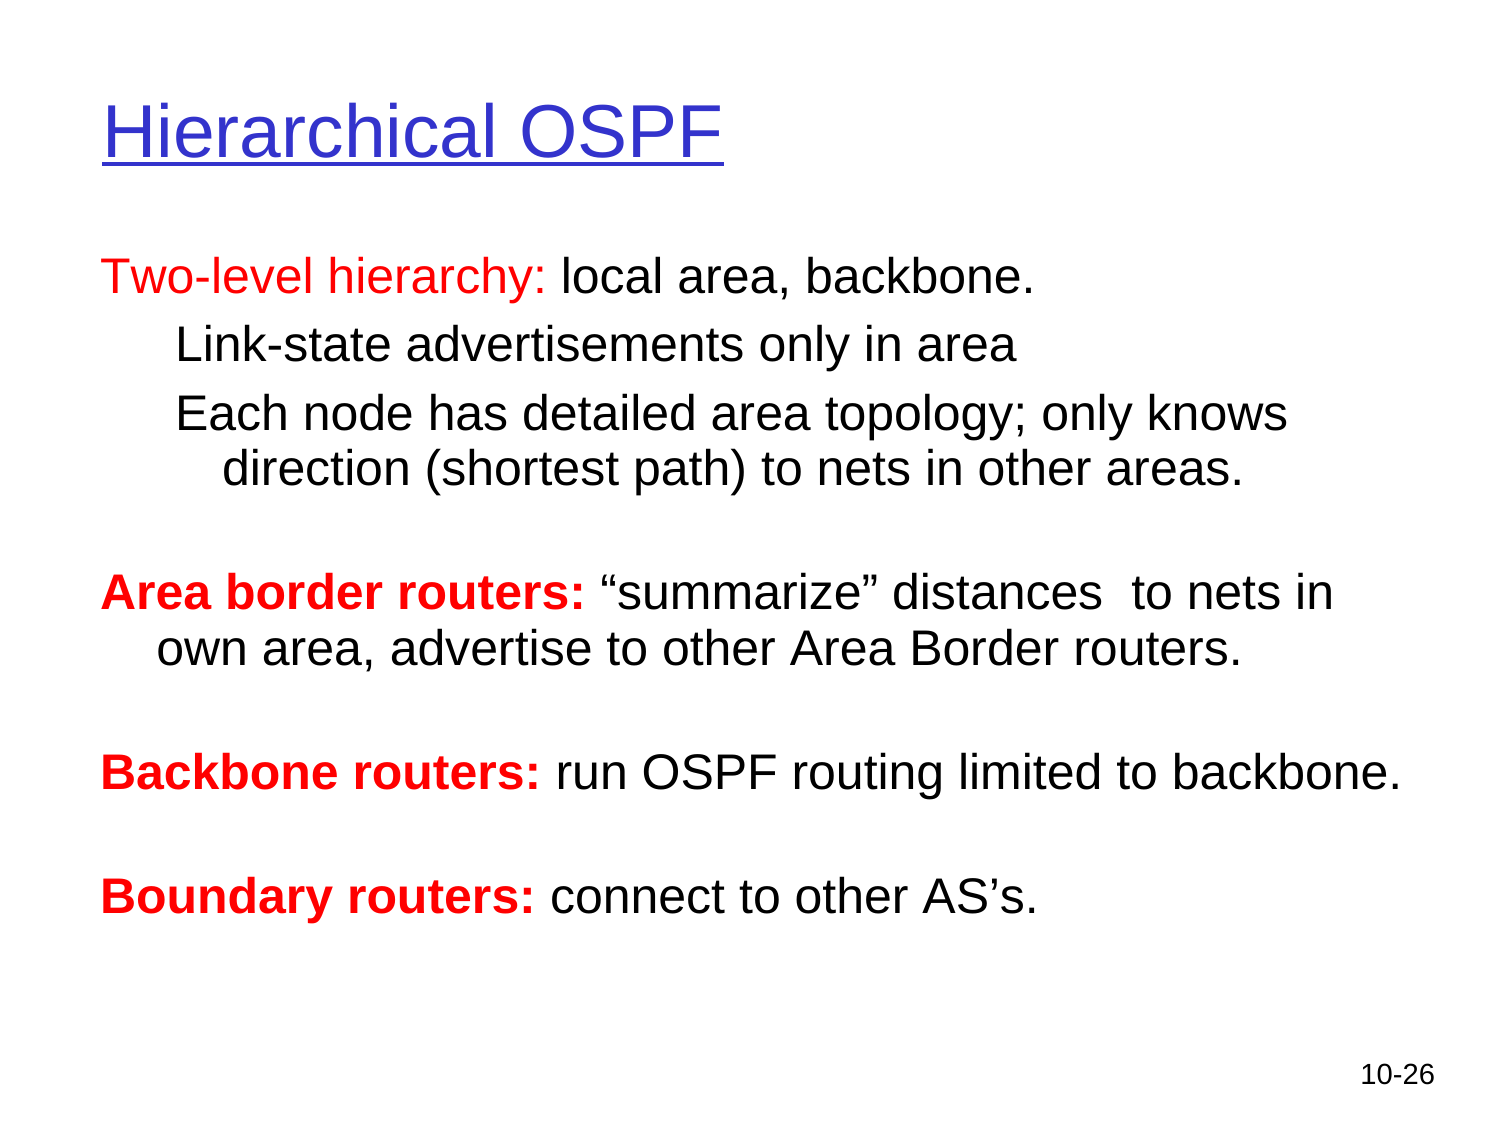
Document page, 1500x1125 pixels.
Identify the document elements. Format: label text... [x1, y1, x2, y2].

title Hierarchical OSPF [87, 37, 1363, 225]
list Two-level hierarchy: local area, backbone. Link-state advertisements only in area Each node has detailed area topology; only knows direction (shortest path) to nets in other areas. Area border routers: “summarize” distances to nets in own area, advertise to other Area Border routers. Backbone routers: run OSPF routing limited to backbone. Boundary routers: connect to other AS’s. [85, 240, 1436, 1056]
